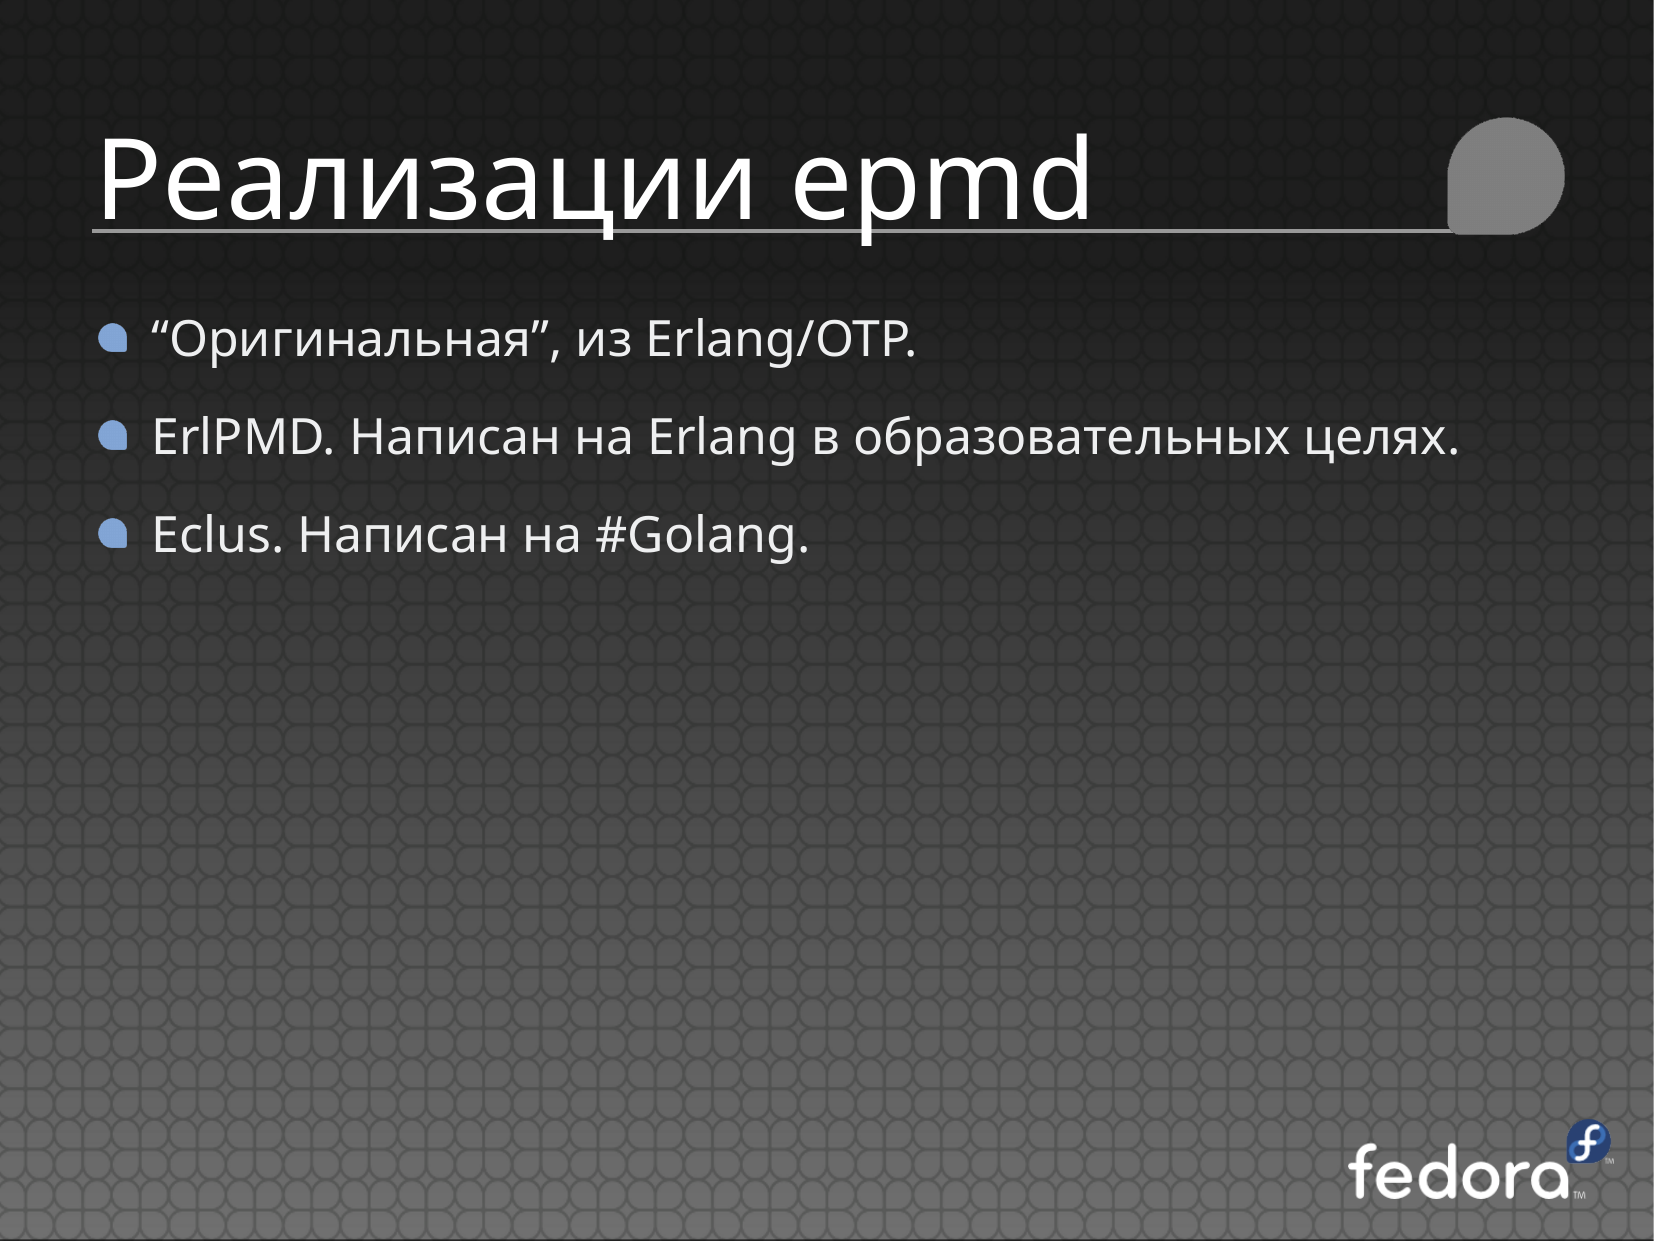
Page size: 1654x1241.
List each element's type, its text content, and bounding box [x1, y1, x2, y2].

title Реализации epmd [94, 100, 1426, 251]
picture [0, 0, 1654, 1241]
list “Оригинальная”, из Erlang/OTP. ErlPMD. Написан на Erlang в образовательных целях. Eclus. Написан на #Golang. [80, 303, 1569, 1107]
